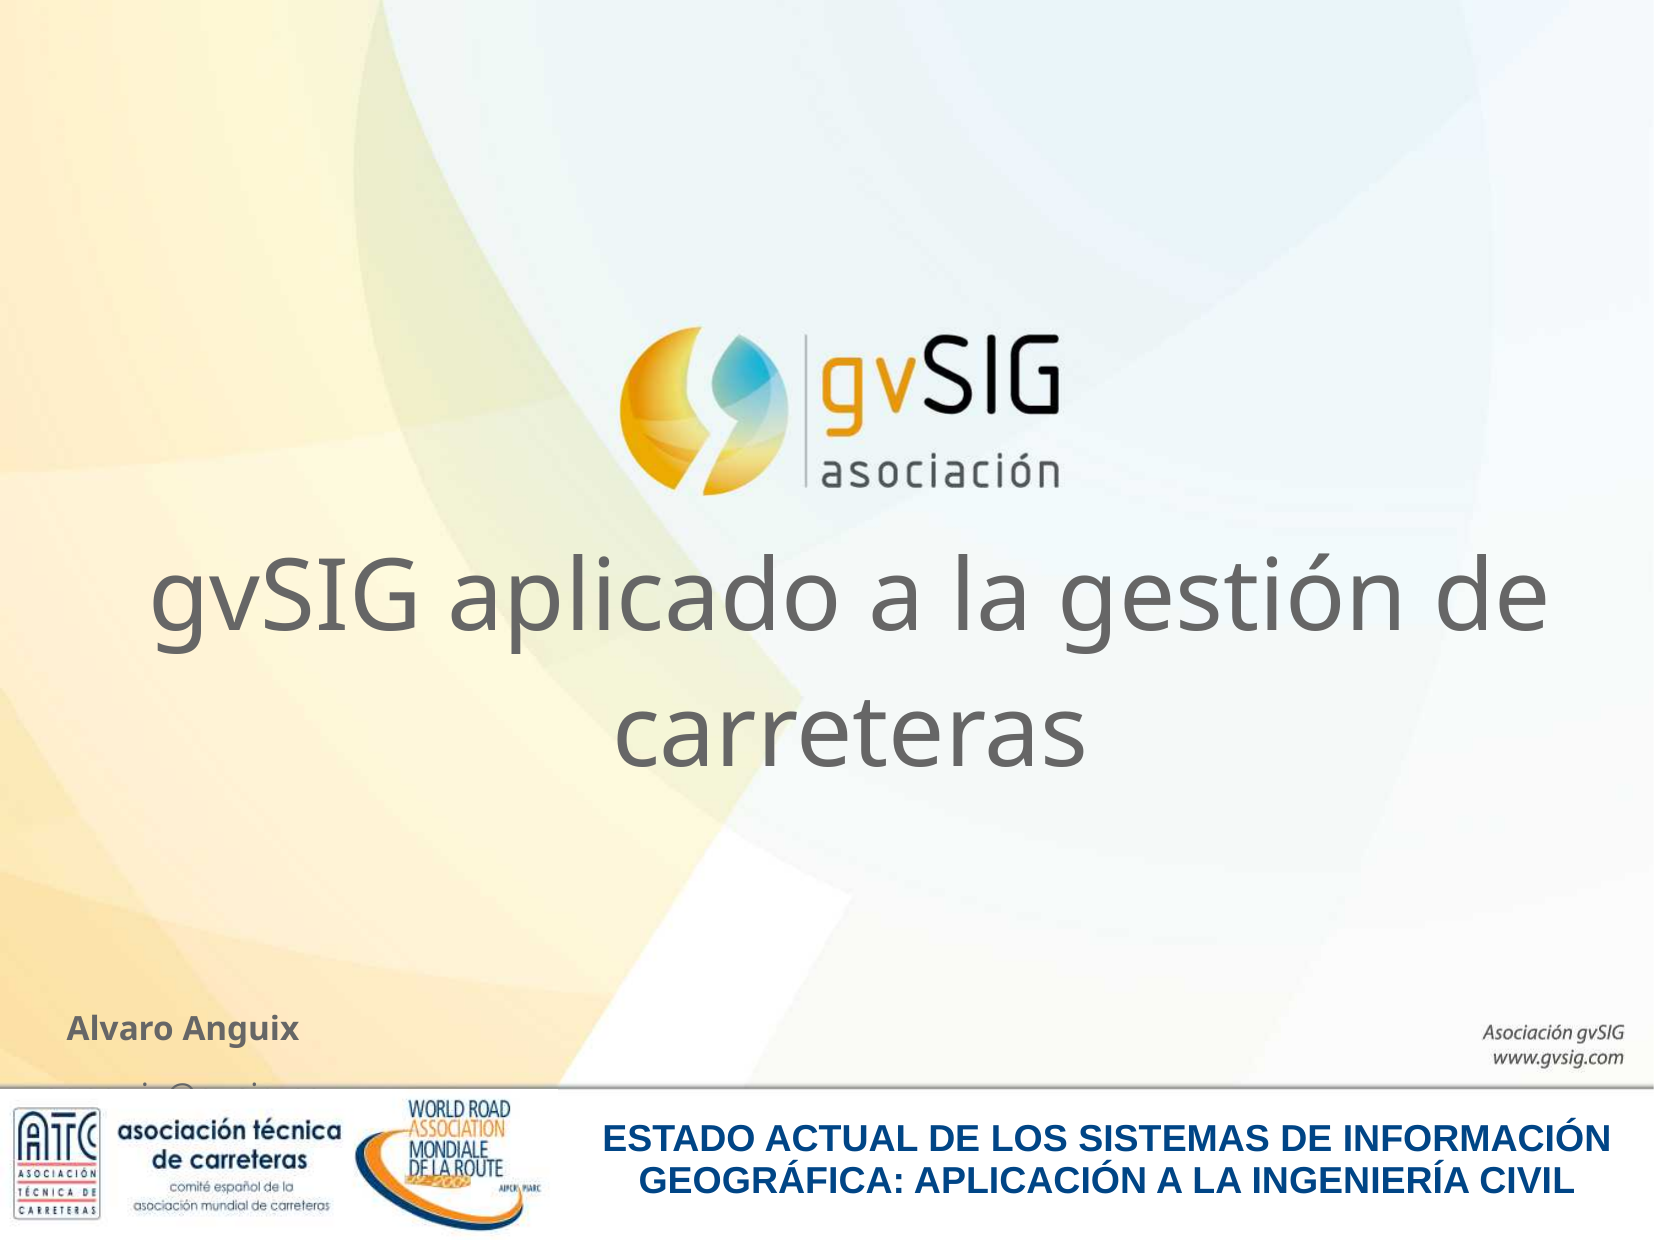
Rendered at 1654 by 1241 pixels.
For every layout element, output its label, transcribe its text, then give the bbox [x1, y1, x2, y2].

text_box ESTADO ACTUAL DE LOS SISTEMAS DE INFORMACIÓN GEOGRÁFICA: APLICACIÓN A LA INGENIERÍA CIVIL [561, 1110, 1654, 1210]
picture [0, 0, 1654, 1241]
title gvSIG aplicado a la gestión de carreteras [135, 543, 1565, 776]
text_box Alvaro Anguix aanguix@gvsig.com [0, 974, 355, 1086]
